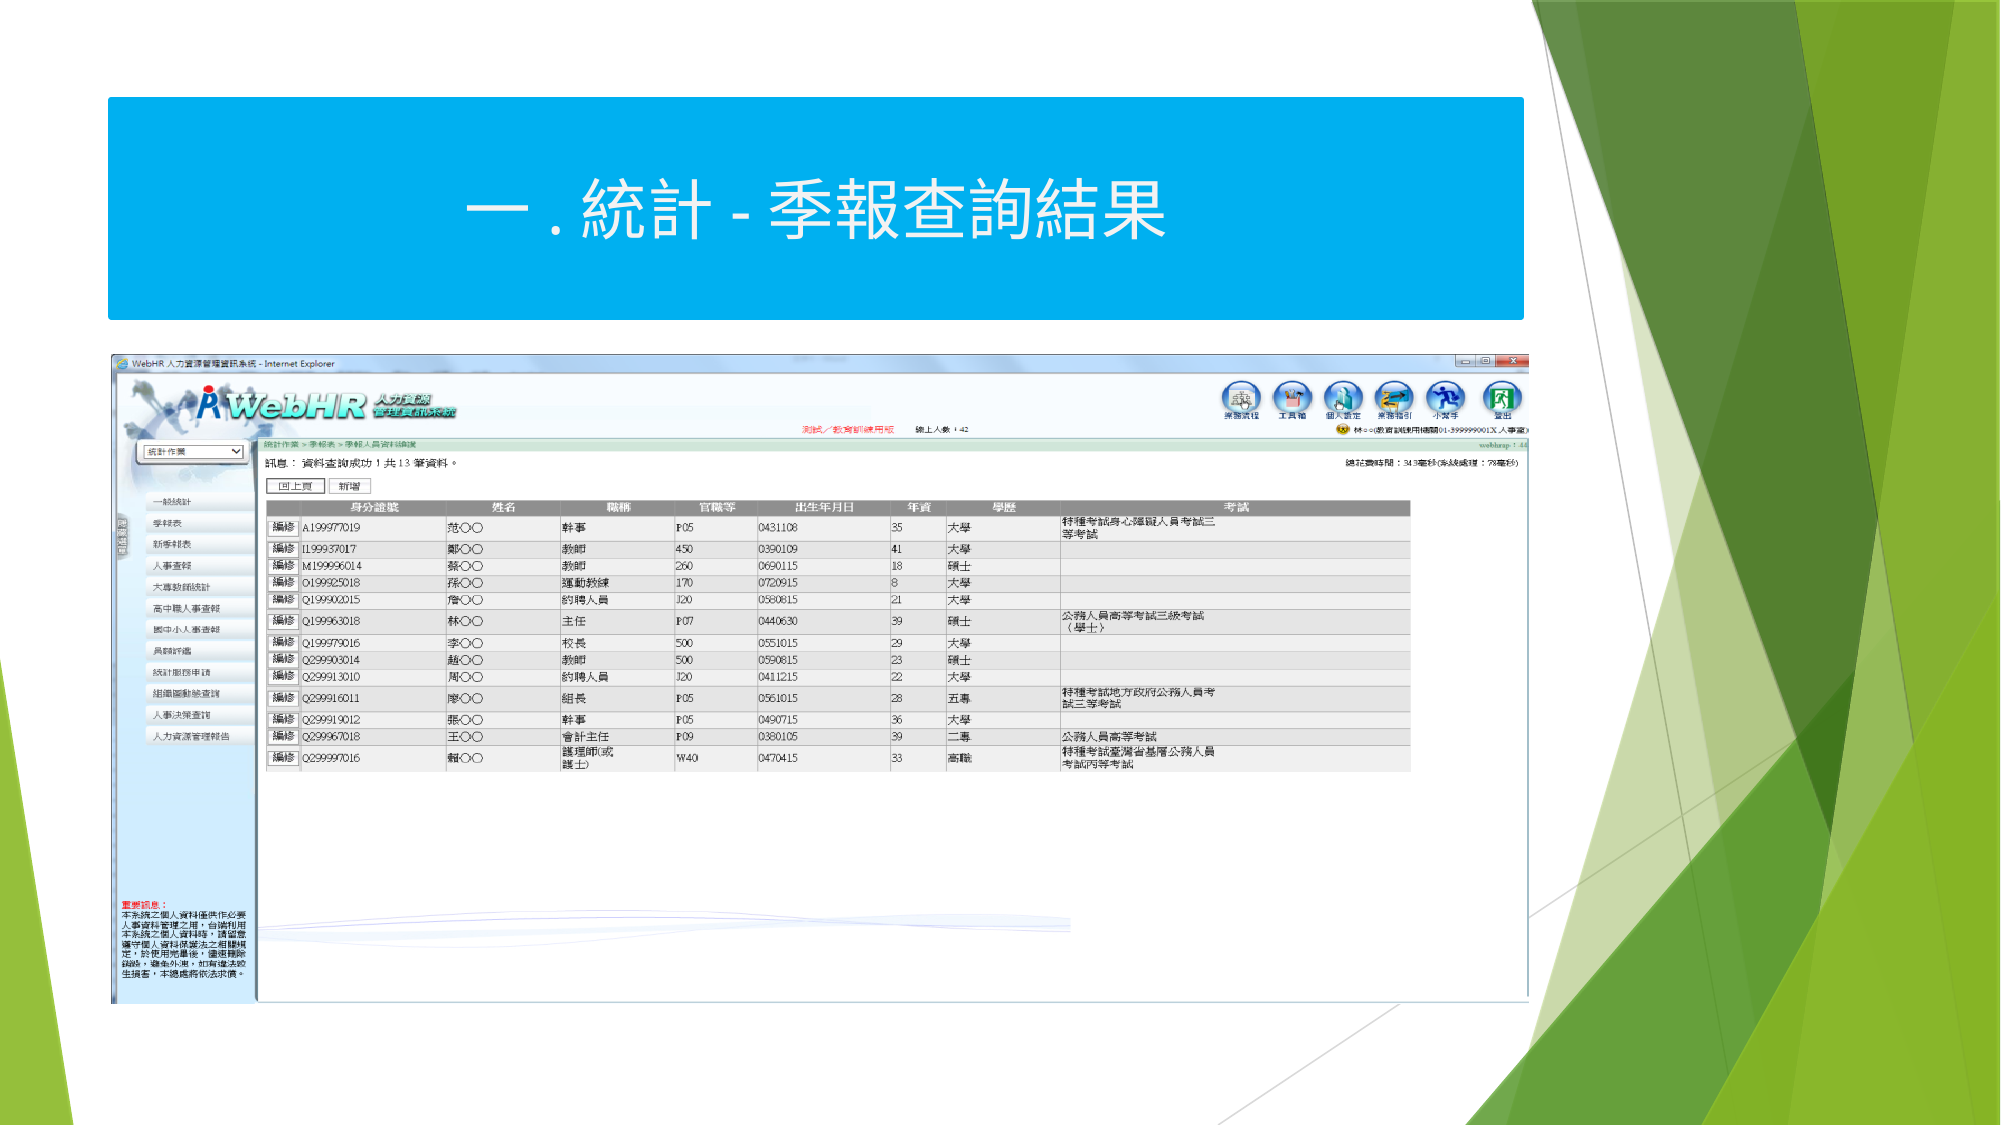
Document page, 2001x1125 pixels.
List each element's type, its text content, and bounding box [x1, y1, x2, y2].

picture [111, 354, 1529, 1004]
title 一.統計-季報查詢結果 [111, 99, 1522, 317]
